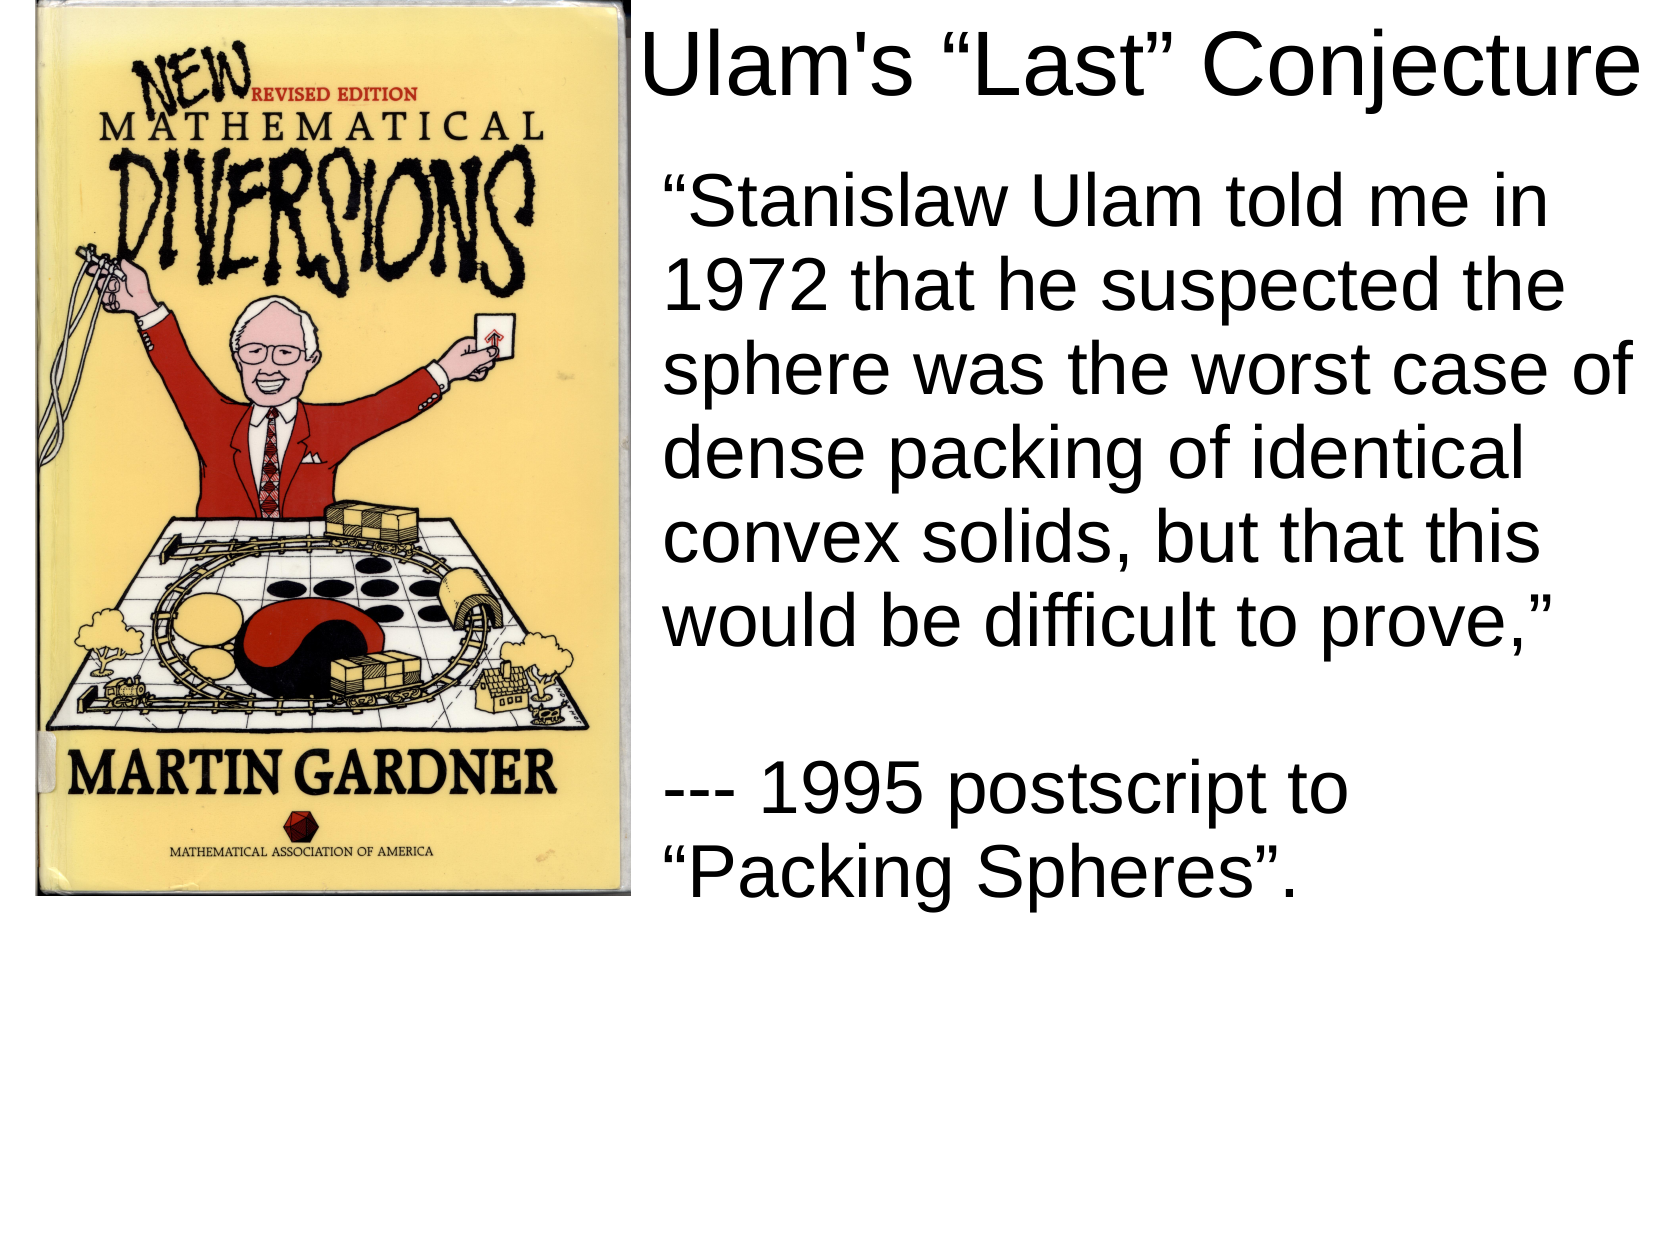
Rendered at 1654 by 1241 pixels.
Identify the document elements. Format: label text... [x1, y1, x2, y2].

text_box Ulam's “Last” Conjecture [623, 5, 1654, 226]
text_box “Stanislaw Ulam told me in 1972 that he suspected the sphere was the worst case of dense packing of identical convex solids, but that this would be difficult to prove,” --- 1995 postscript to “Packing Spheres”. [648, 226, 1650, 922]
picture [35, 0, 631, 896]
